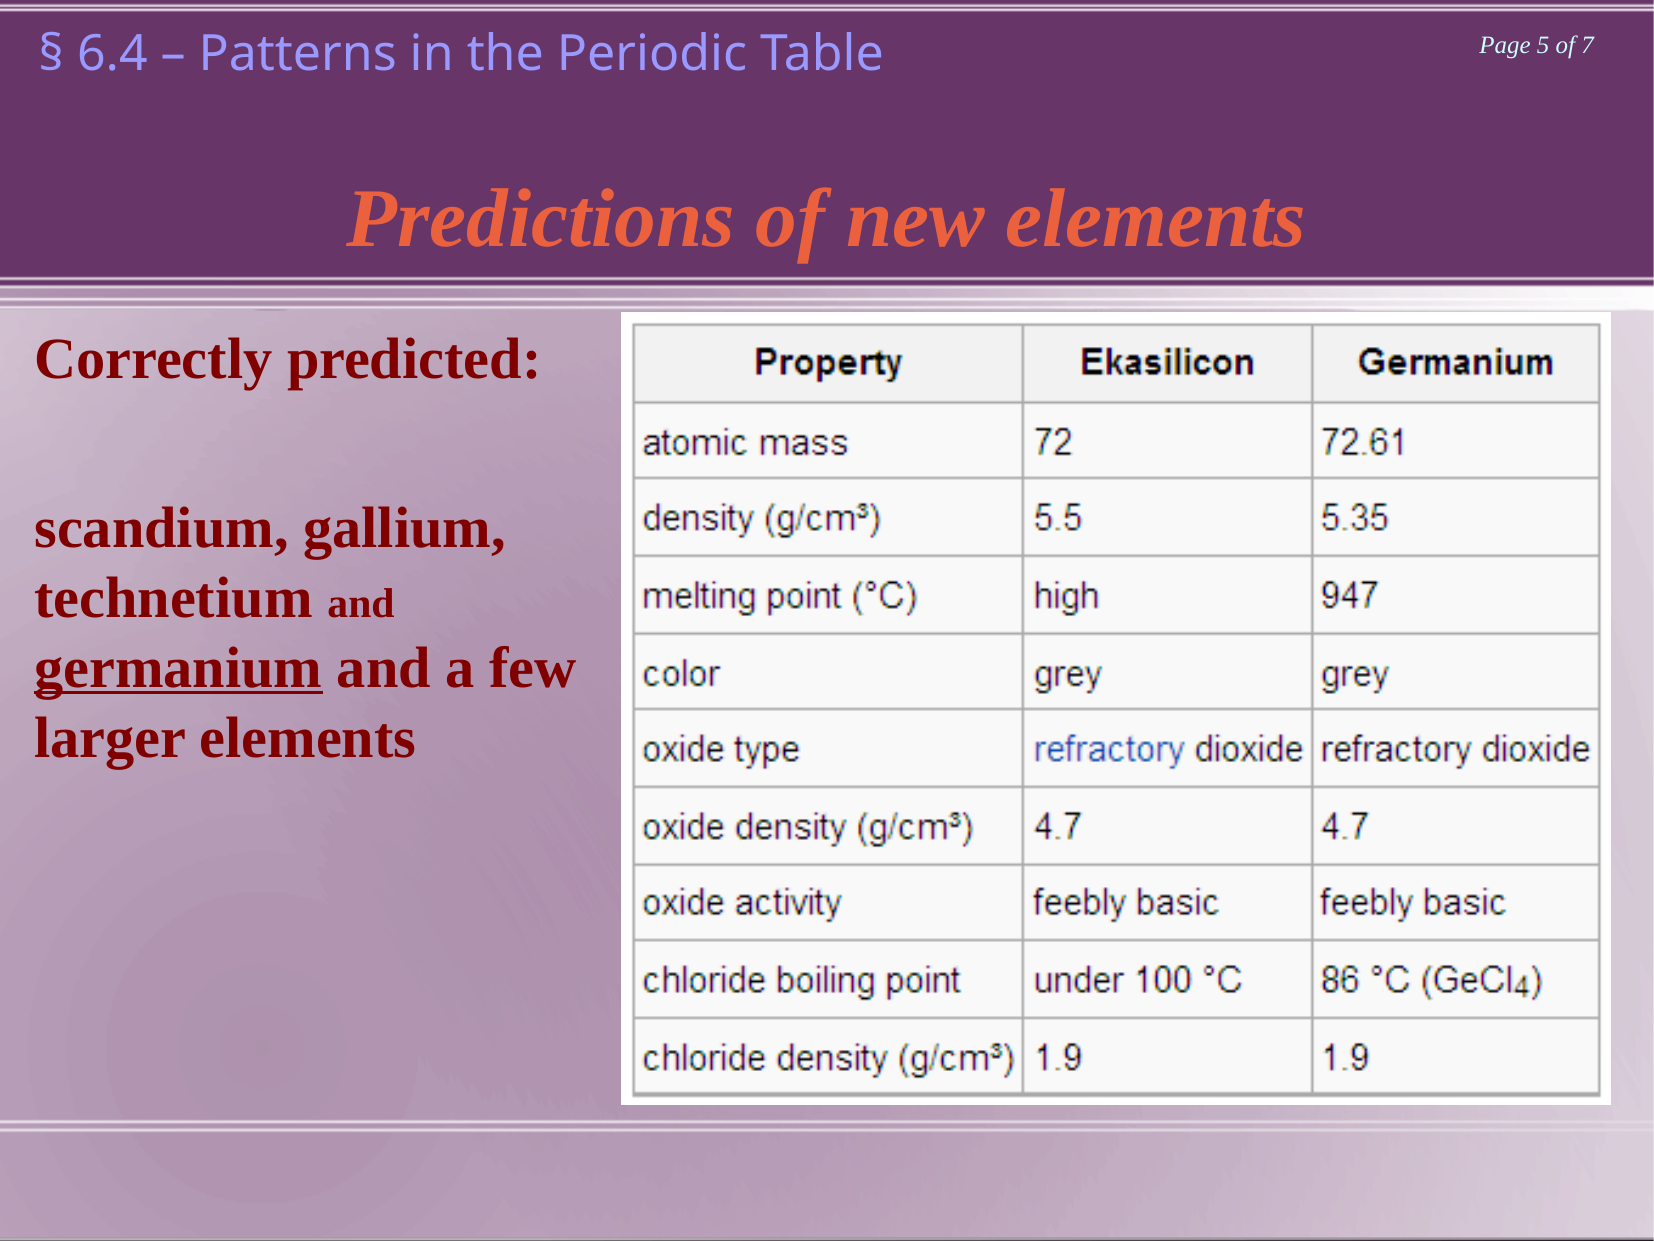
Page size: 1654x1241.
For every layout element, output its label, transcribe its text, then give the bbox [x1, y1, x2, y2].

text_box Page <number> of 7 [1465, 23, 1654, 95]
text_box Correctly predicted: scandium, gallium, technetium and germanium and a few larger elements [19, 312, 612, 1207]
picture [0, 0, 1654, 1241]
text_box § 6.4 – Patterns in the Periodic Table [23, 9, 1465, 95]
title Predictions of new elements [124, 95, 1530, 333]
